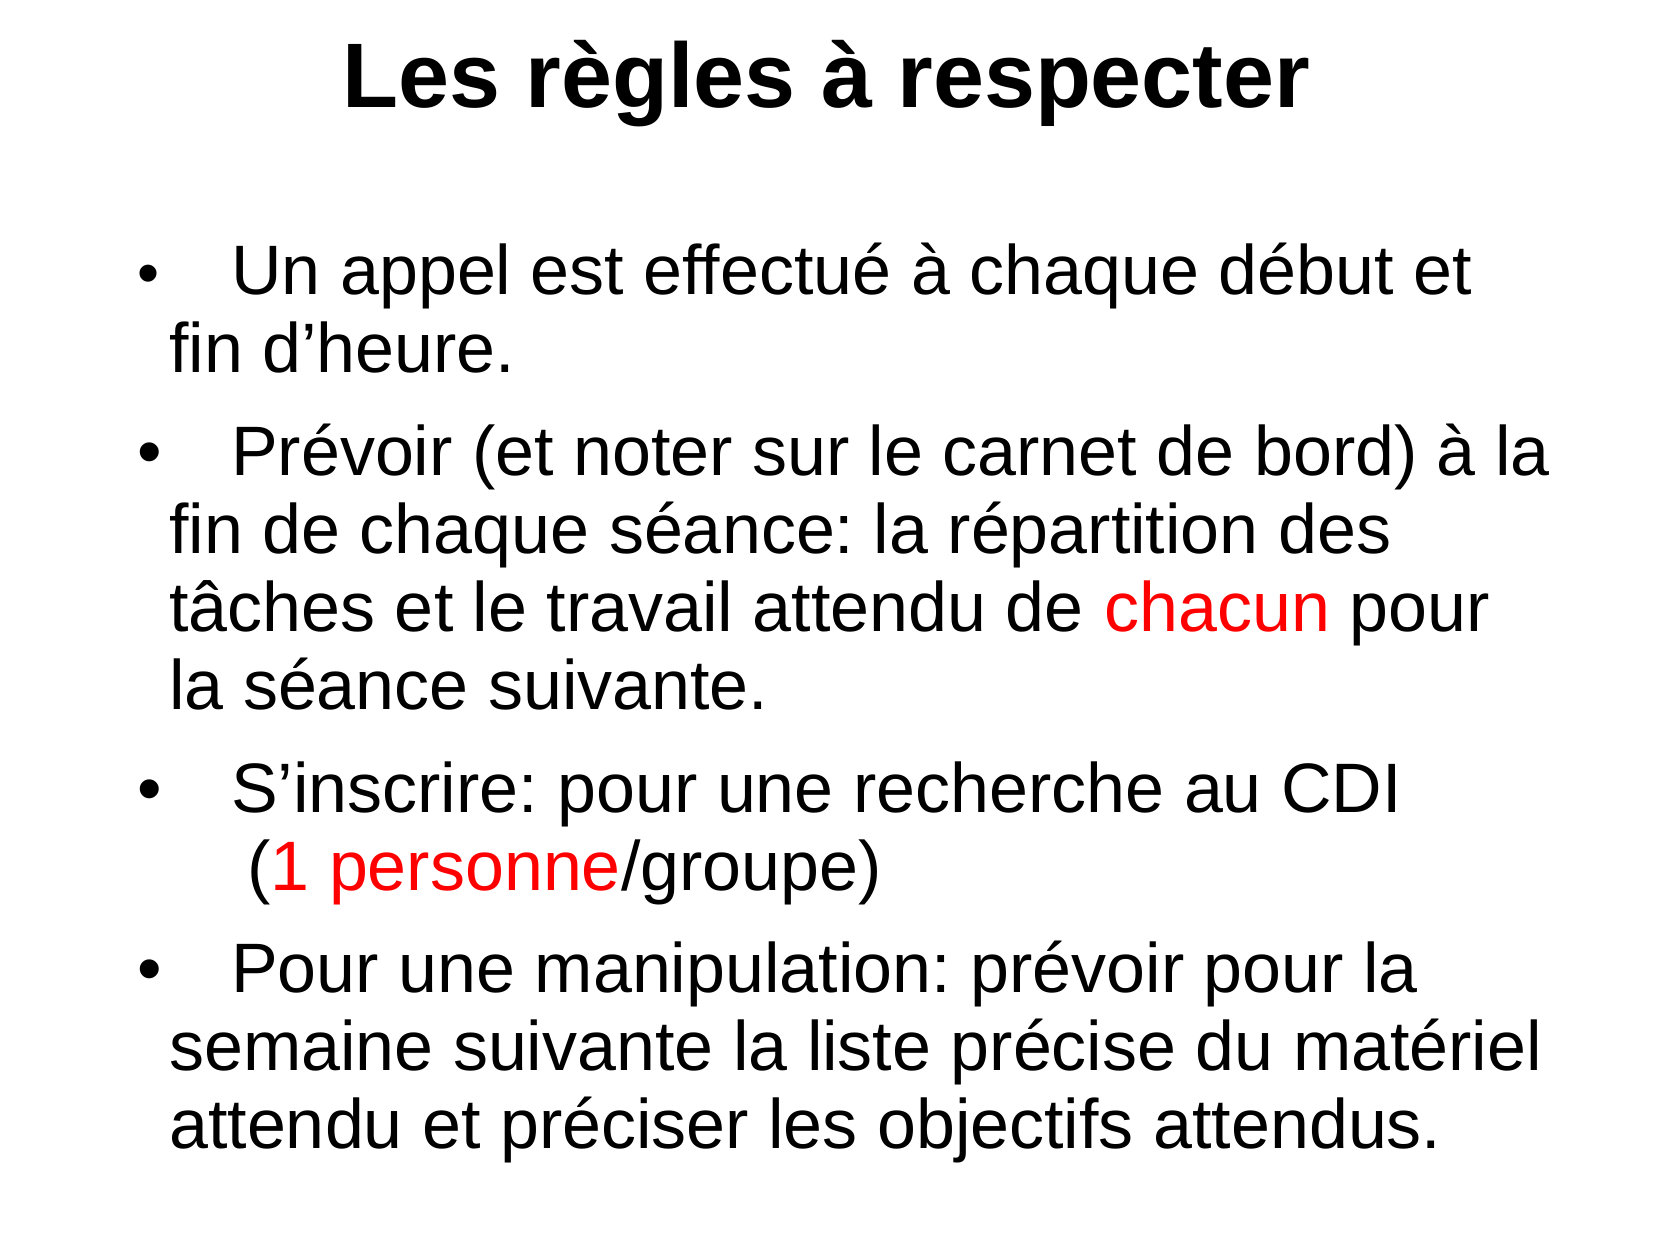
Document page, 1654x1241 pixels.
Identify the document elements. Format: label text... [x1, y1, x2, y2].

title Les règles à respecter [82, 24, 1571, 232]
list • Un appel est effectué à chaque début et fin d’heure. • Prévoir (et noter sur le carnet de bord) à la fin de chaque séance: la répartition des tâches et le travail attendu de chacun pour la séance suivante. • S’inscrire: pour une recherche au CDI (1 personne/groupe) • Pour une manipulation: prévoir pour la semaine suivante la liste précise du matériel attendu et préciser les objectifs attendus. [106, 231, 1562, 1182]
